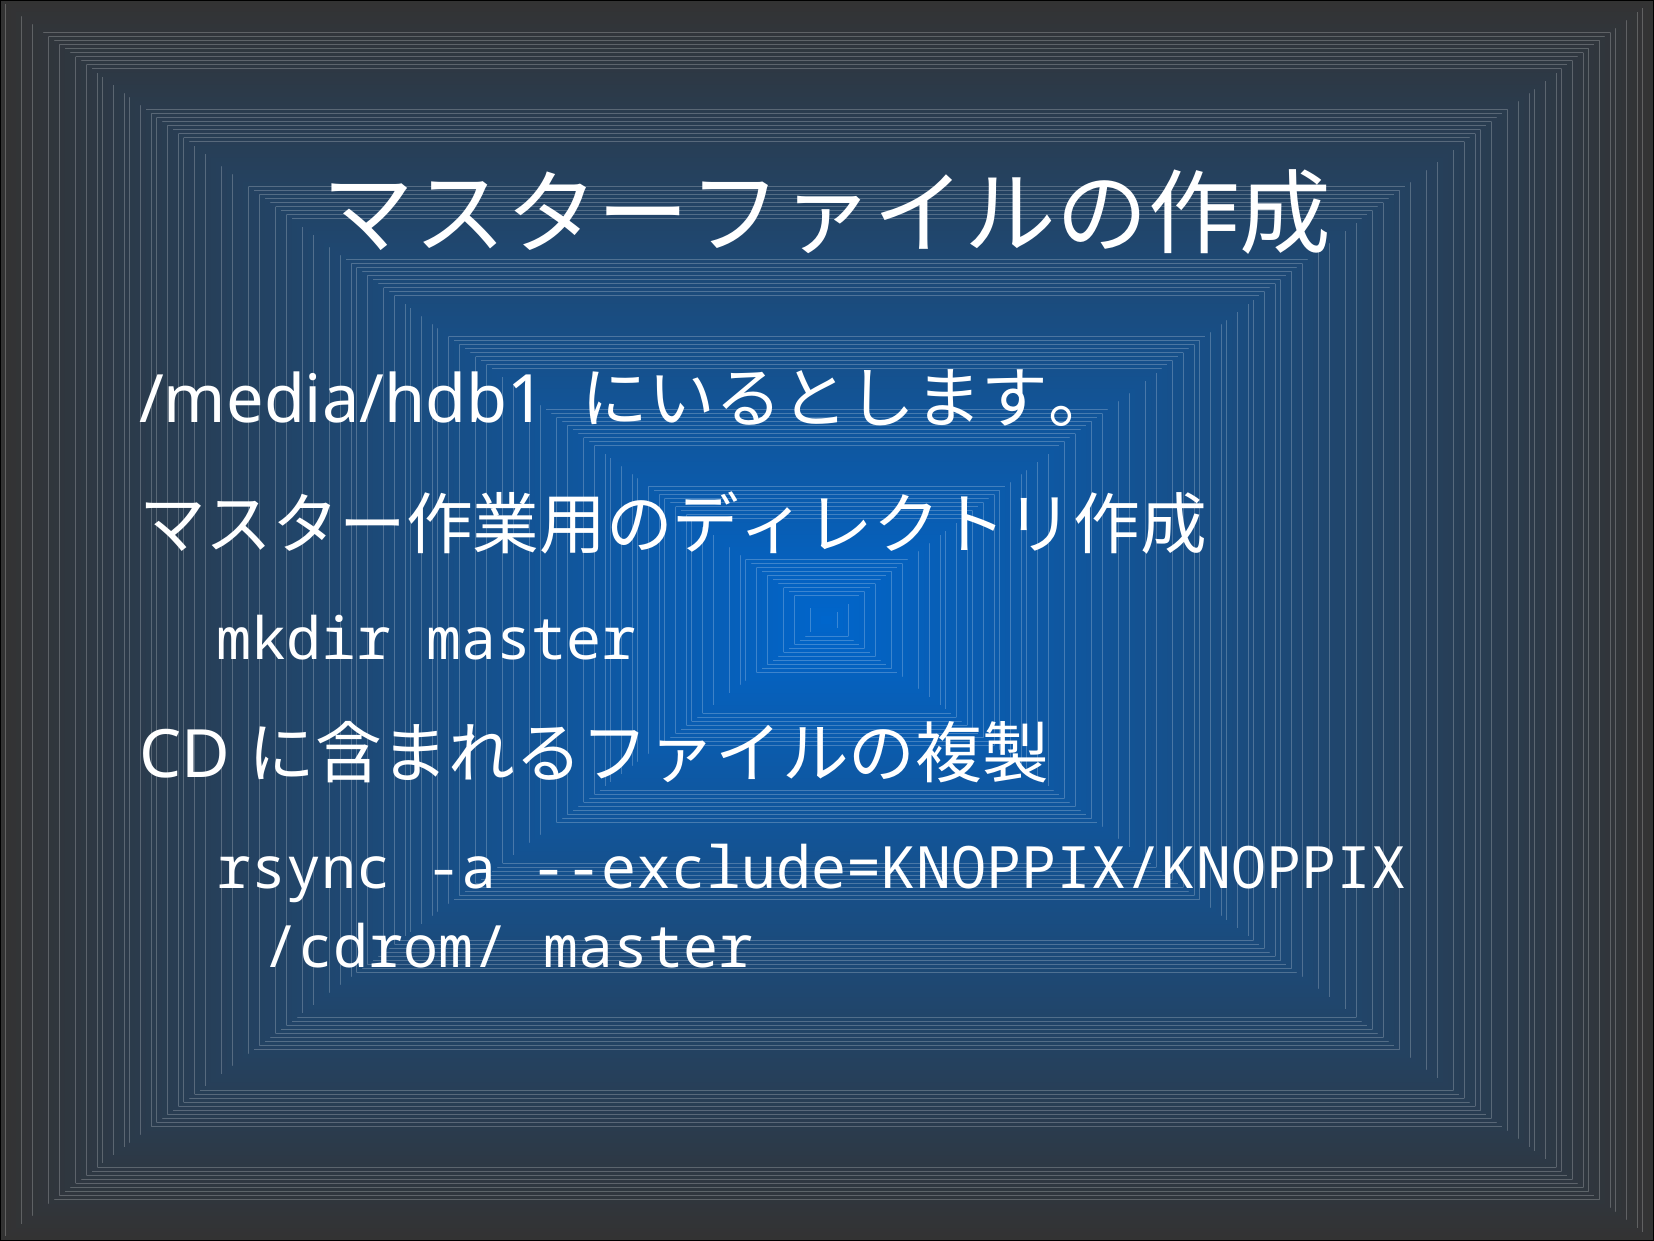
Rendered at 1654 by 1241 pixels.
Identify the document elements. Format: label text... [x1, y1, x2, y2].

title マスターファイルの作成 [121, 102, 1534, 311]
list /media/hdb1 にいるとします。 マスター作業用のディレクトリ作成 mkdir master CDに含まれるファイルの複製 rsync -a --exclude=KNOPPIX/KNOPPIX /cdrom/ master [121, 344, 1534, 1127]
